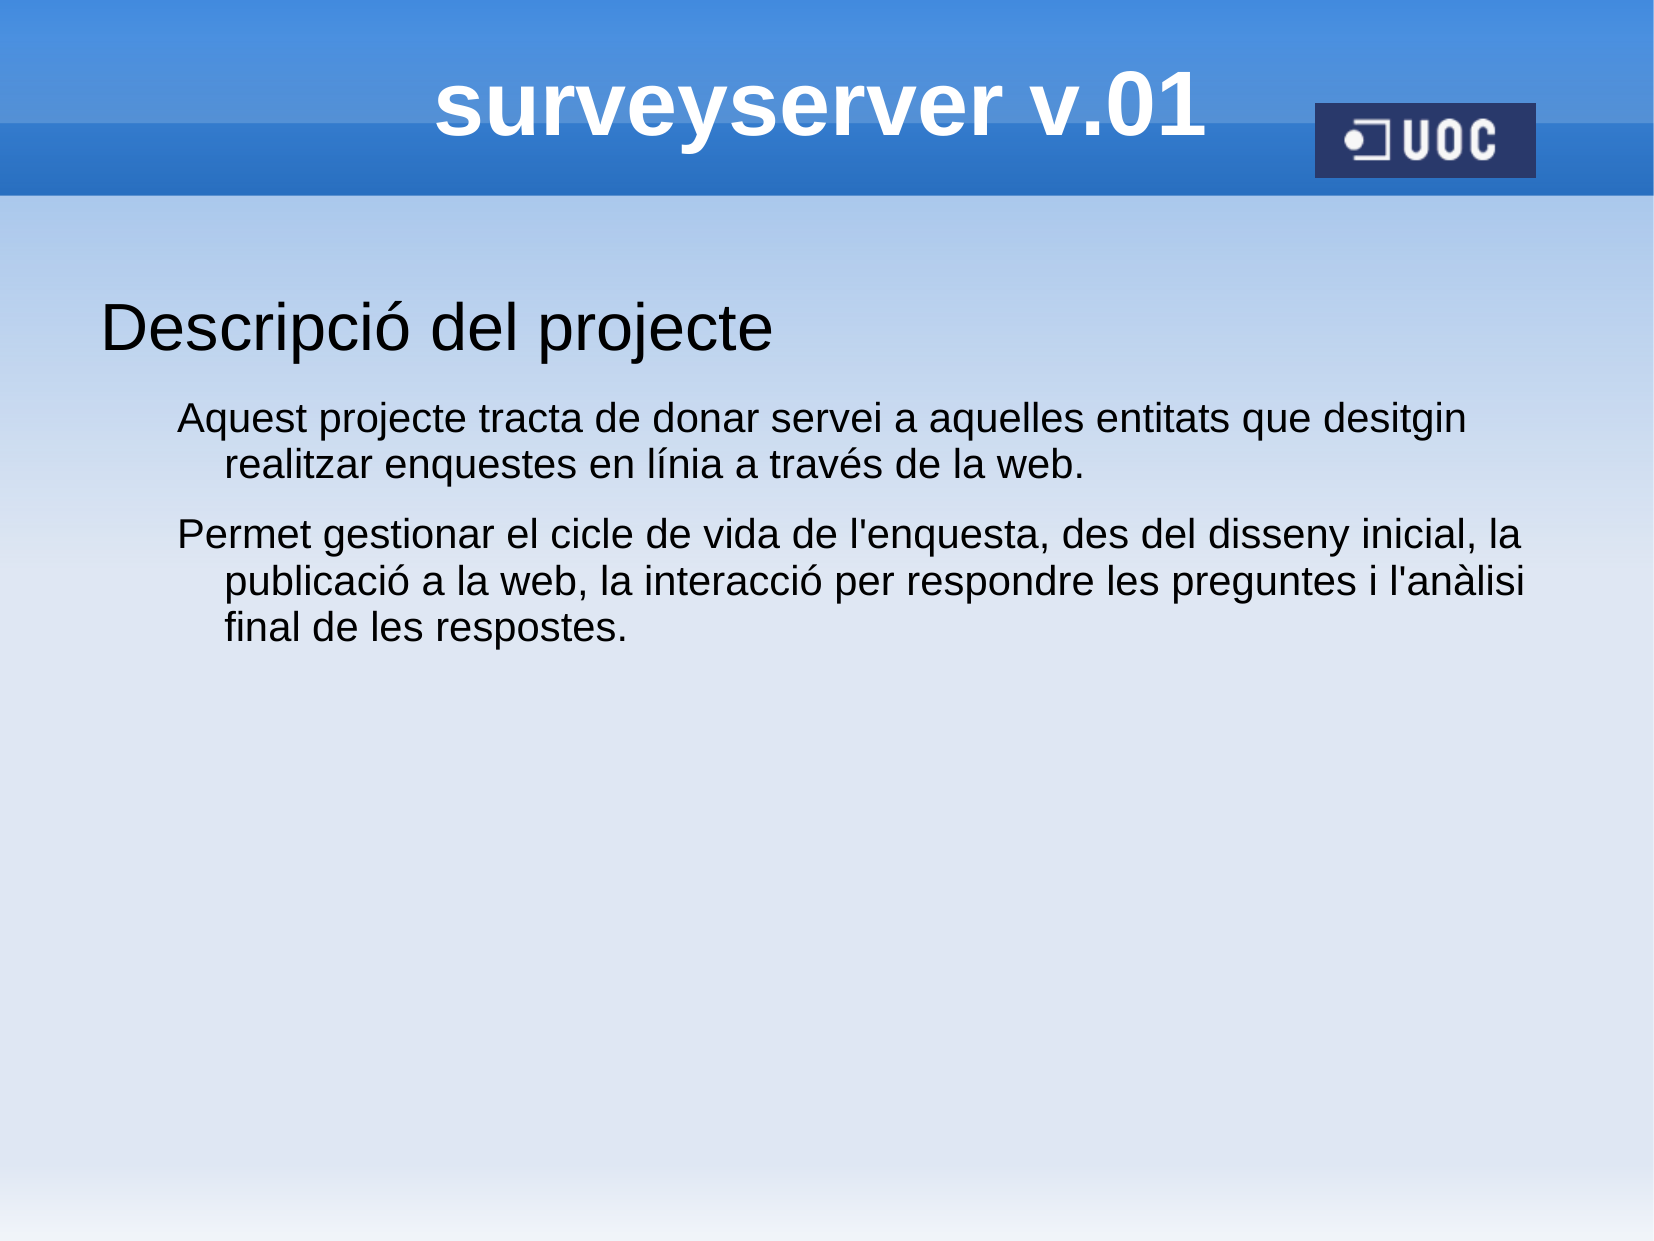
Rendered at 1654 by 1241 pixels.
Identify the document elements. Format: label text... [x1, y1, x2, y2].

picture [0, 0, 1654, 1241]
title surveyserver v.01 [76, 7, 1565, 200]
list Descripció del projecte Aquest projecte tracta de donar servei a aquelles entitats que desitgin realitzar enquestes en línia a través de la web. Permet gestionar el cicle de vida de l'enquesta, des del disseny inicial, la publicació a la web, la interacció per respondre les preguntes i l'anàlisi final de les respostes. [82, 290, 1571, 1094]
